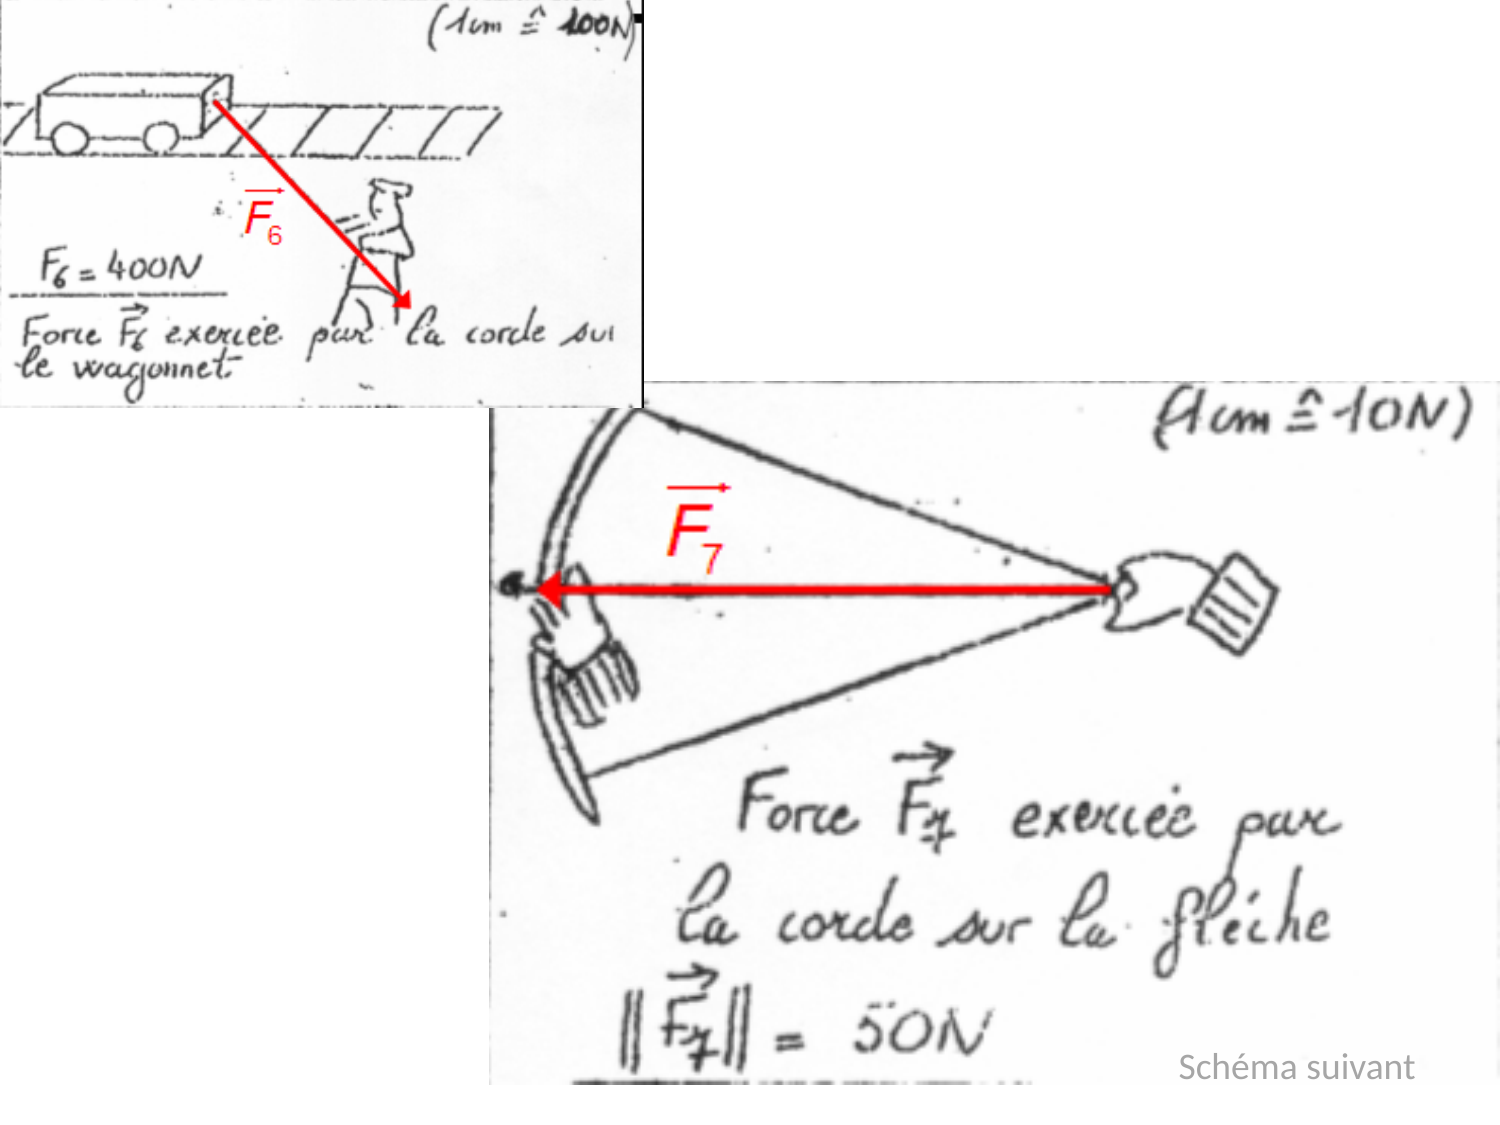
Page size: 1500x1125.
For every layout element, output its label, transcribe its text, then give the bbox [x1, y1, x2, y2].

text_box Schéma suivant [1163, 1034, 1483, 1095]
picture [0, 0, 1500, 1085]
